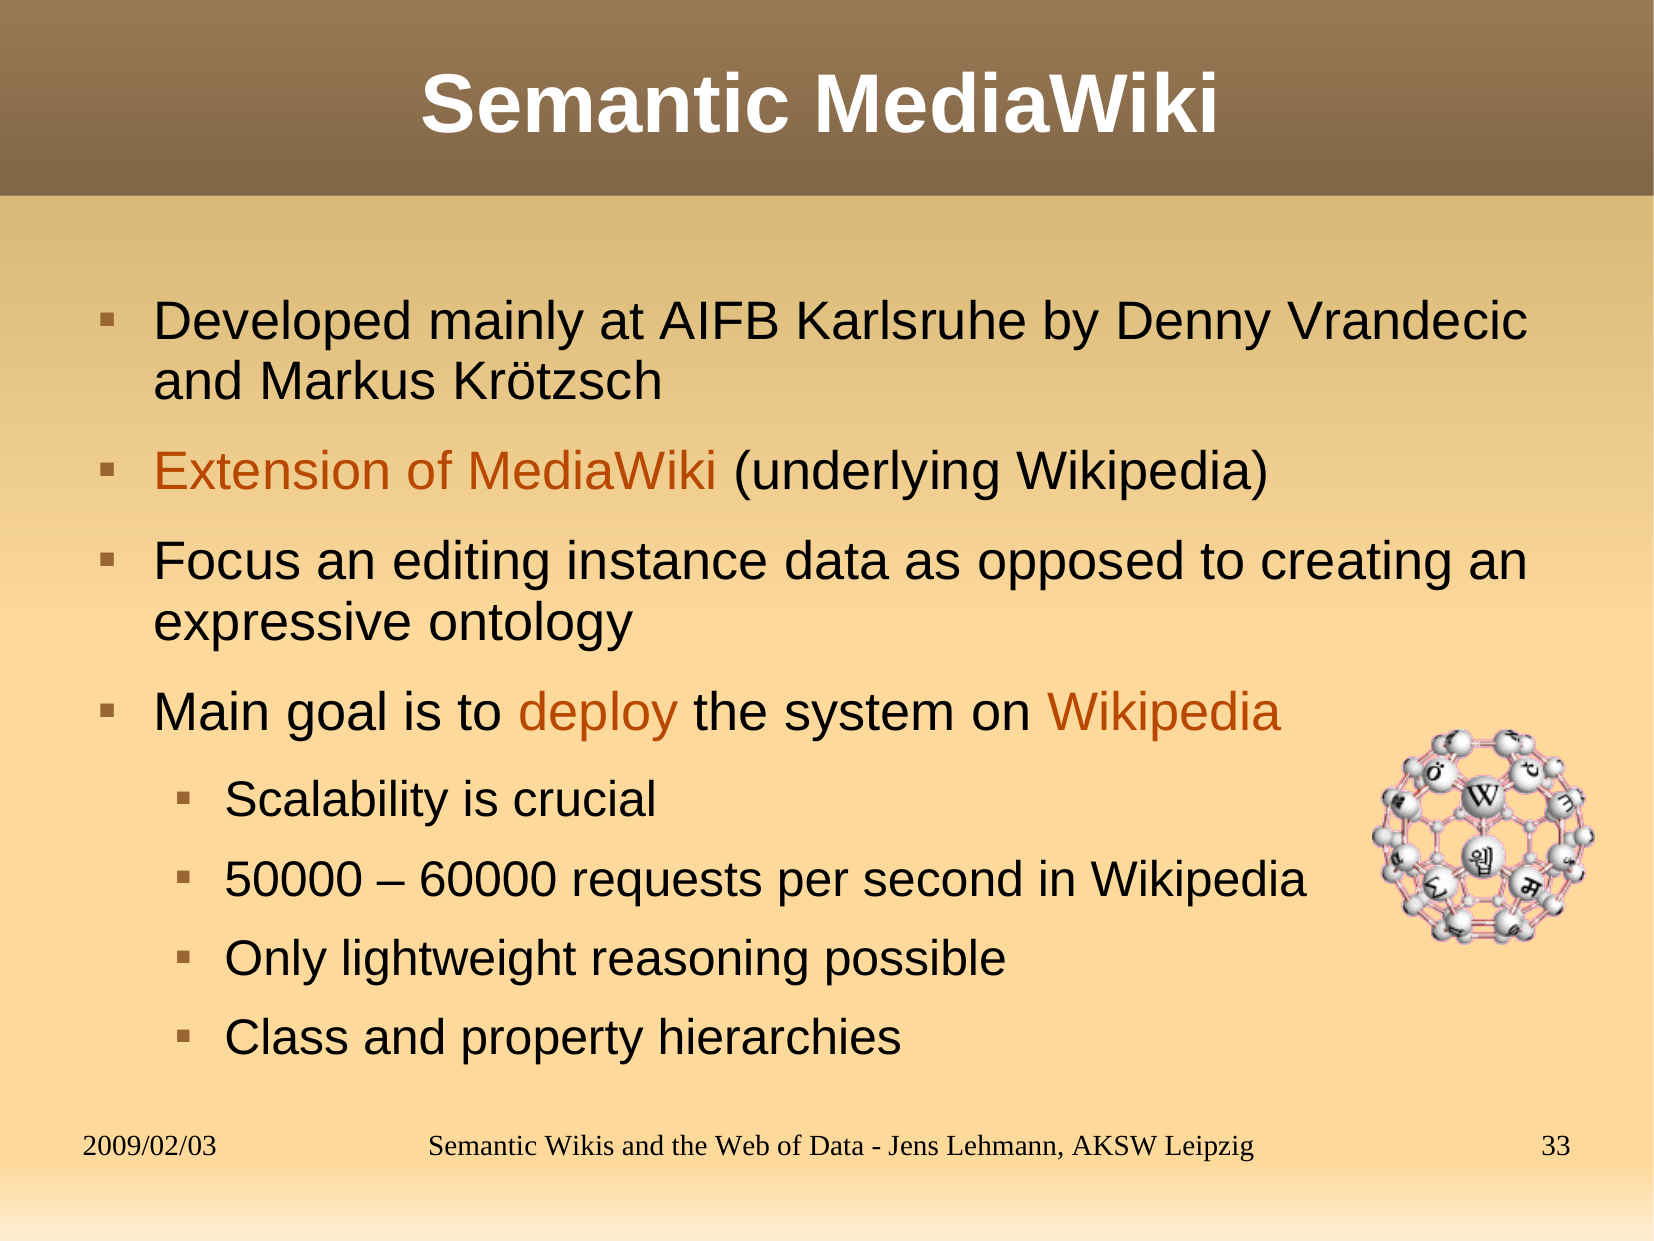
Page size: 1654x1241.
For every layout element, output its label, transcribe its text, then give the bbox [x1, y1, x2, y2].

list Developed mainly at AIFB Karlsruhe by Denny Vrandecic and Markus Krötzsch Extension of MediaWiki (underlying Wikipedia) Focus an editing instance data as opposed to creating an expressive ontology Main goal is to deploy the system on Wikipedia Scalability is crucial 50000 – 60000 requests per second in Wikipedia Only lightweight reasoning possible Class and property hierarchies [82, 290, 1571, 1094]
picture [0, 0, 1654, 1241]
title Semantic MediaWiki [76, 7, 1565, 200]
